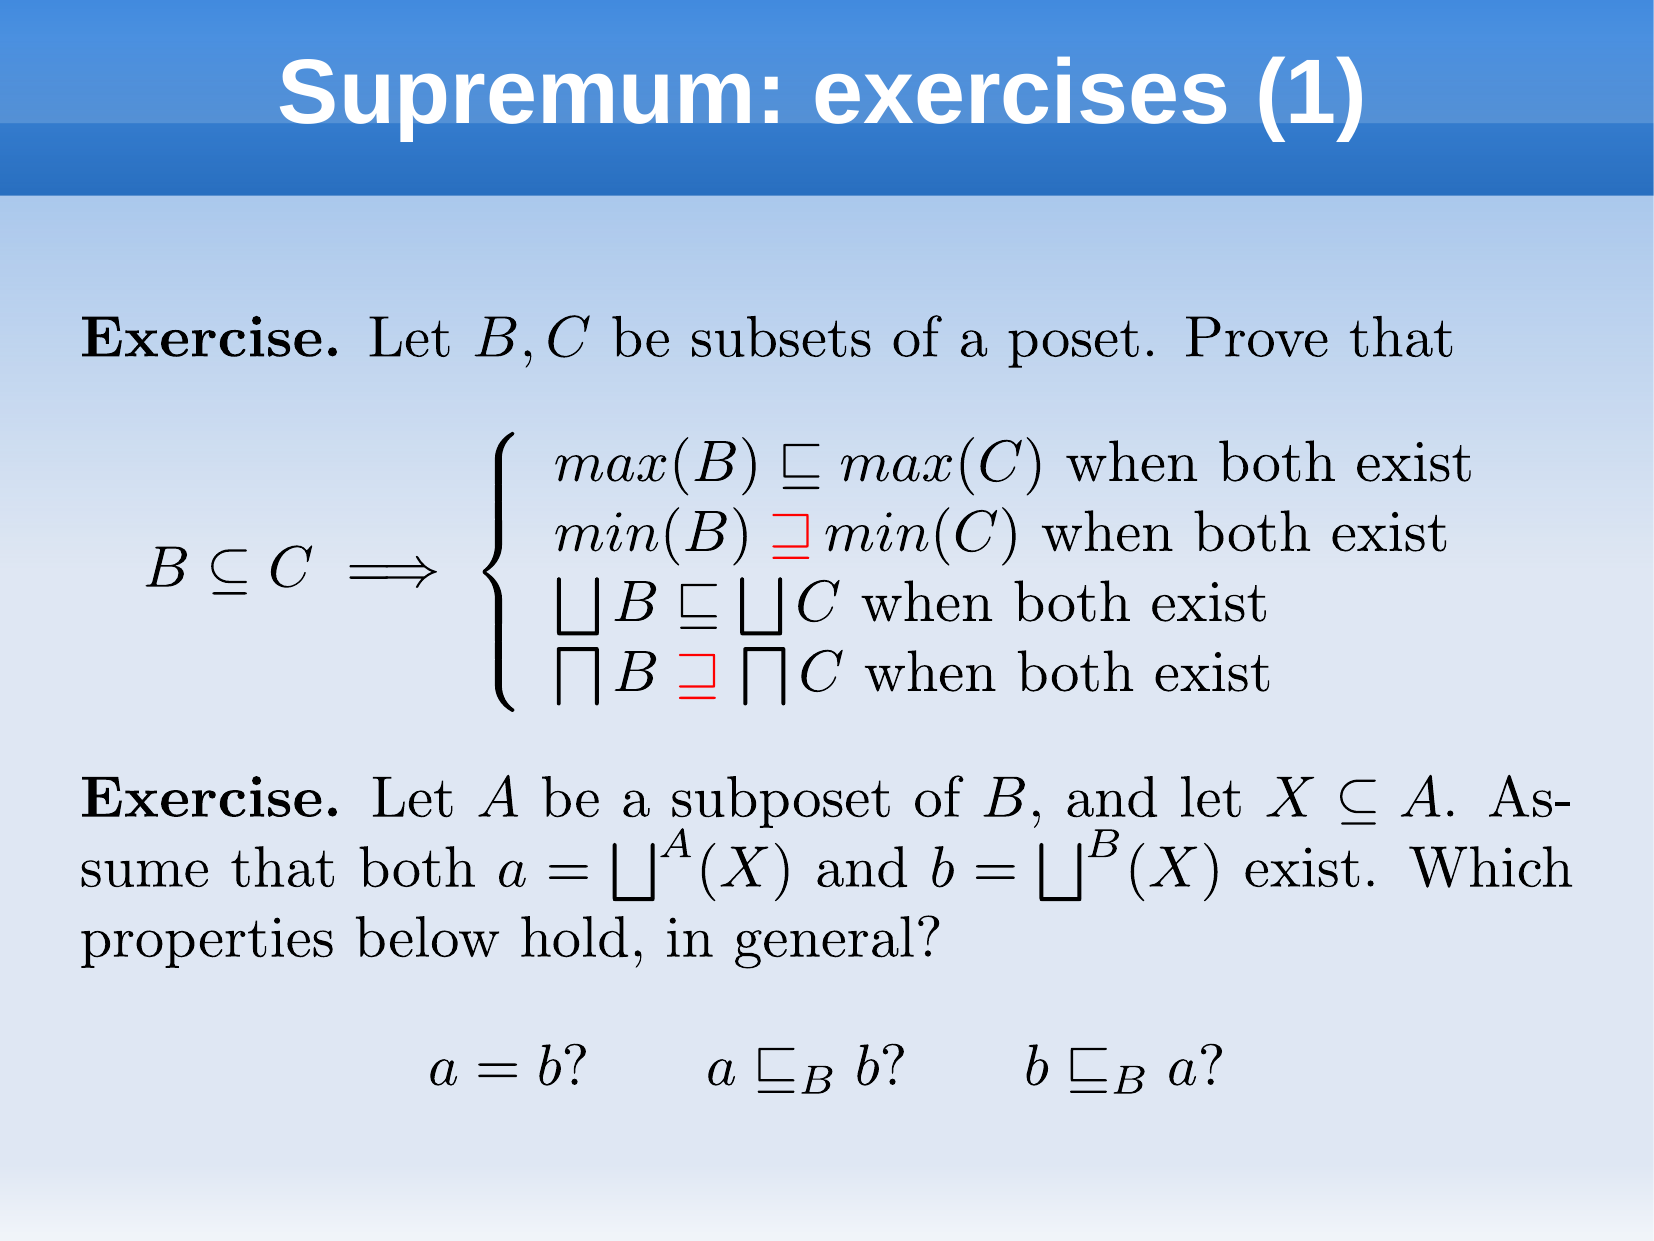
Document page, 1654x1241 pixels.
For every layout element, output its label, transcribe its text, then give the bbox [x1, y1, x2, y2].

title Supremum: exercises (1) [59, 0, 1588, 188]
picture [0, 0, 1654, 1241]
